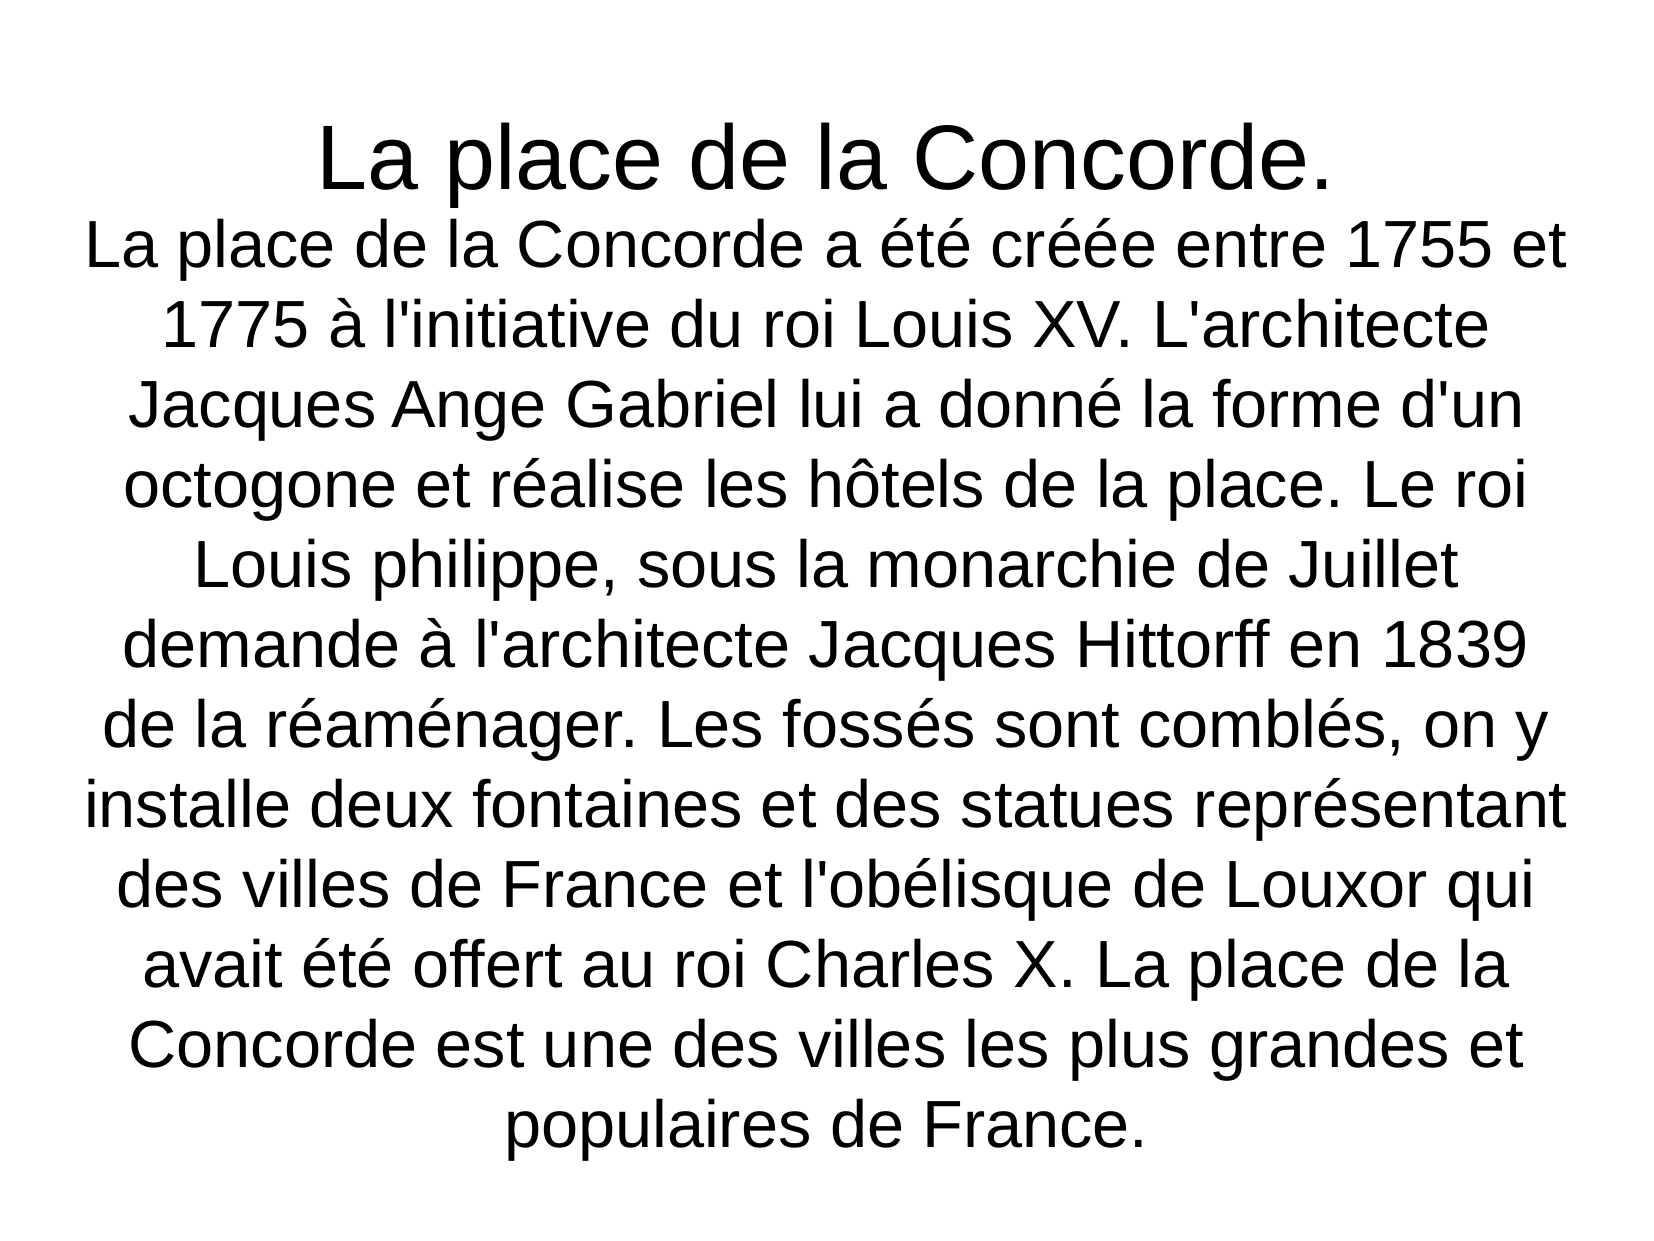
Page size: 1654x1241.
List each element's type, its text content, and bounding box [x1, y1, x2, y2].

title La place de la Concorde. [82, 49, 1571, 201]
subtitle La place de la Concorde a été créée entre 1755 et 1775 à l'initiative du roi Louis XV. L'architecte Jacques Ange Gabriel lui a donné la forme d'un octogone et réalise les hôtels de la place. Le roi Louis philippe, sous la monarchie de Juillet demande à l'architecte Jacques Hittorff en 1839 de la réaménager. Les fossés sont comblés, on y installe deux fontaines et des statues représentant des villes de France et l'obélisque de Louxor qui avait été offert au roi Charles X. La place de la Concorde est une des villes les plus grandes et populaires de France. [82, 201, 1571, 1099]
